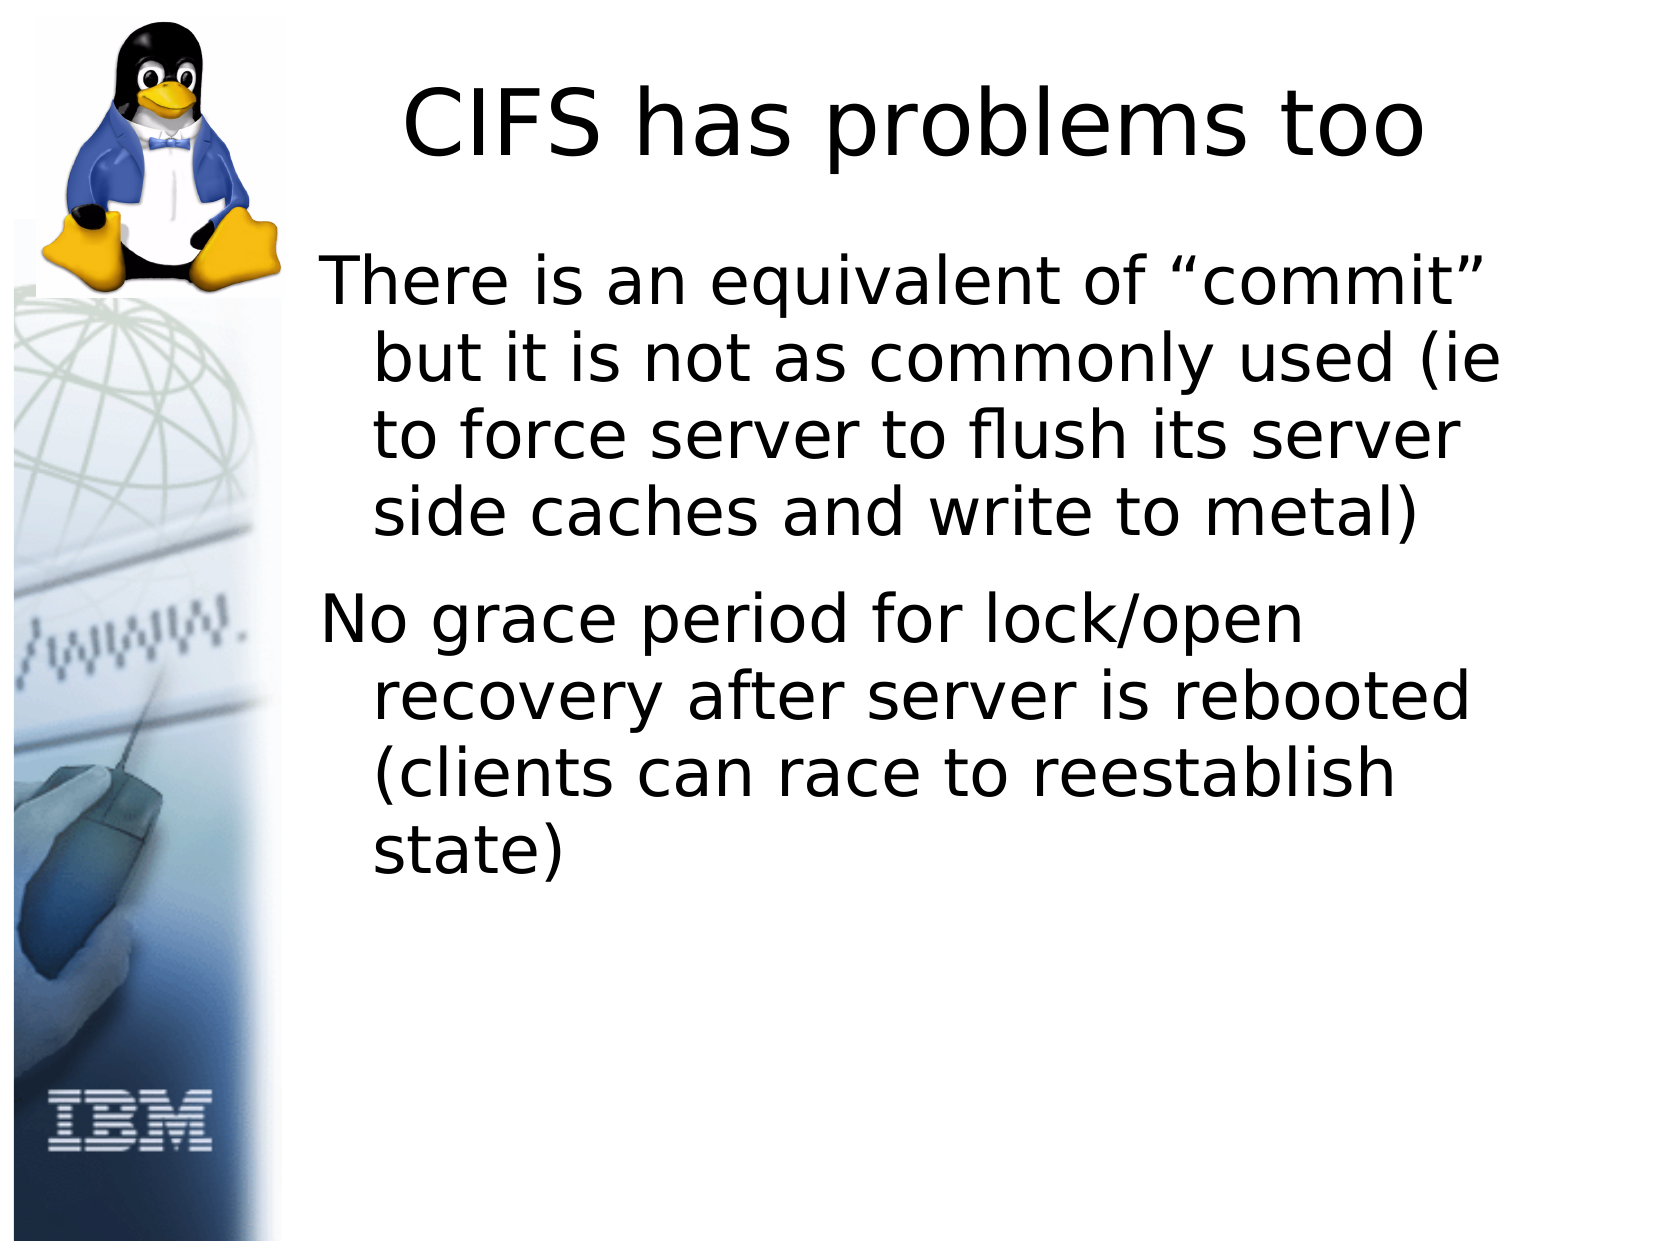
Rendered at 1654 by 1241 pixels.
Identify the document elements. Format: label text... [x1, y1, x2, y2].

title CIFS has problems too [301, 39, 1528, 209]
list There is an equivalent of “commit” but it is not as commonly used (ie to force server to flush its server side caches and write to metal) No grace period for lock/open recovery after server is rebooted (clients can race to reestablish state) [301, 243, 1520, 1182]
